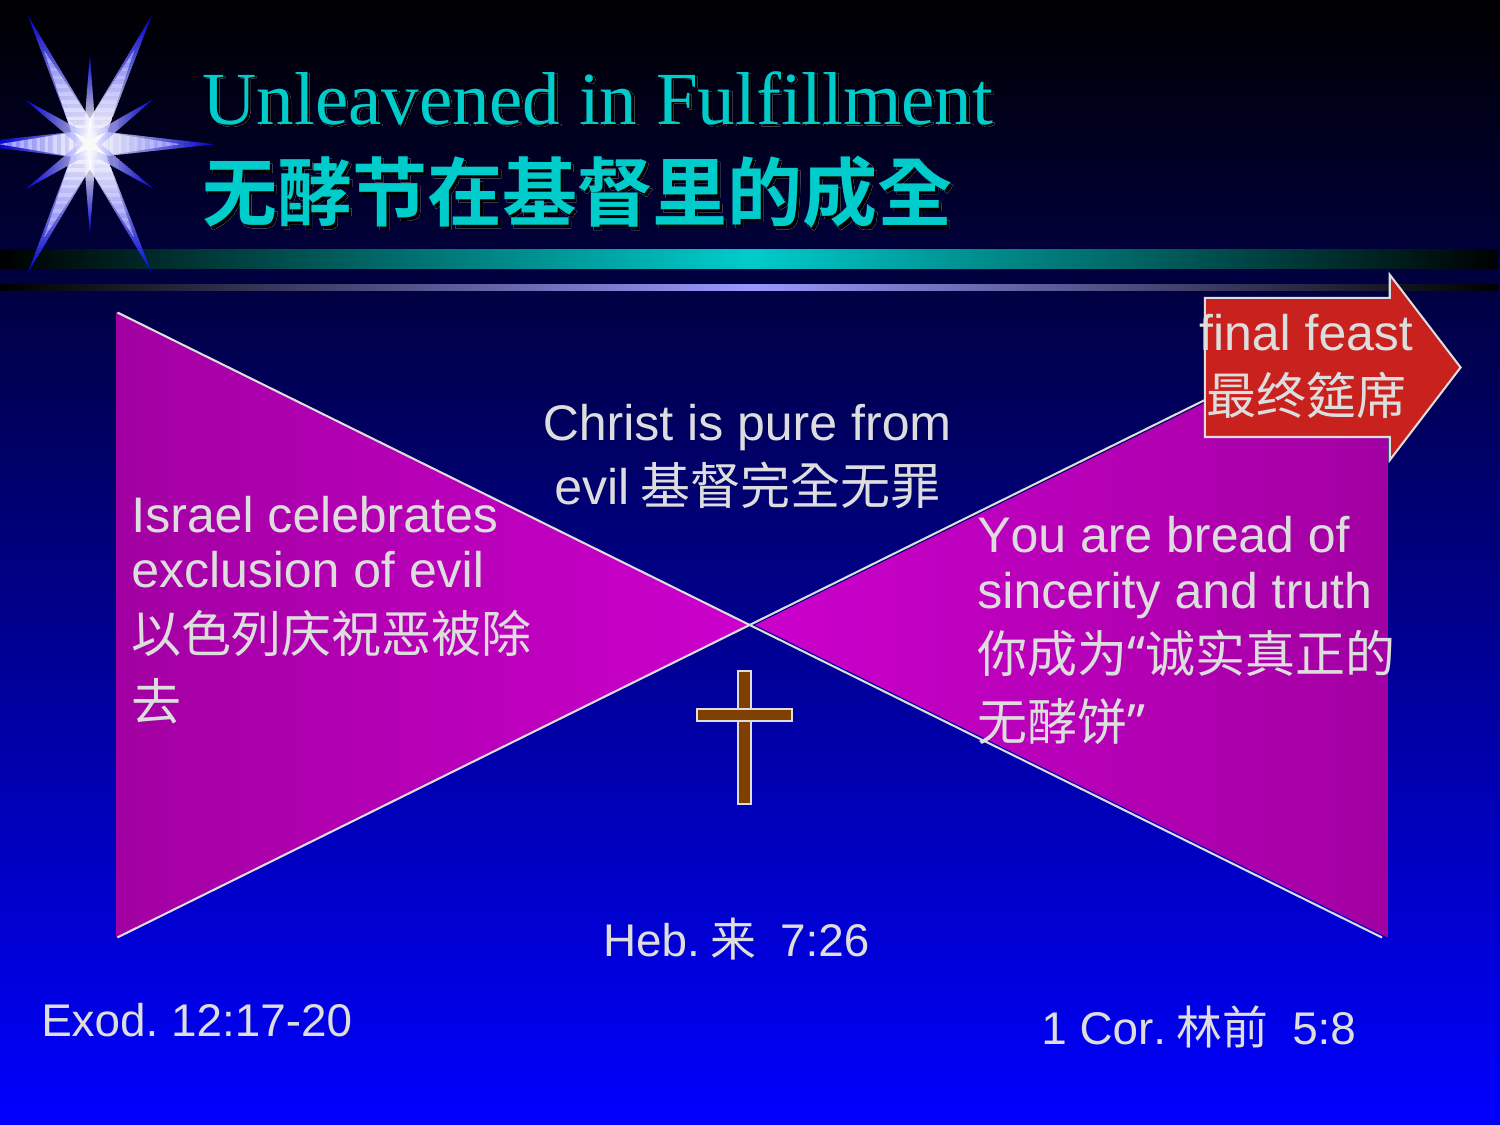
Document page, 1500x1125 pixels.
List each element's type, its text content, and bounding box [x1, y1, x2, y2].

text_box Israel celebrates exclusion of evil 以色列庆祝恶被除去 [116, 479, 576, 743]
text_box [755, 527, 962, 728]
text_box [576, 541, 745, 709]
text_box Christ is pure from evil基督完全无罪 [517, 387, 978, 527]
text_box [696, 671, 792, 804]
text_box [1010, 403, 1388, 499]
text_box 1 Cor.林前 5:8 [1026, 987, 1487, 1066]
text_box [116, 312, 449, 479]
text_box Heb.来 7:26 [588, 900, 898, 978]
text_box [116, 743, 506, 938]
text_box final feast 最终筵席 [1204, 274, 1461, 461]
title Unleavened in Fulfillment 无酵节在基督里的成全 [187, 56, 1463, 244]
text_box Exod. 12:17-20 [26, 987, 375, 1054]
text_box [1036, 764, 1388, 938]
text_box You are bread of sincerity and truth 你成为“诚实真正的无酵饼” [962, 499, 1438, 764]
